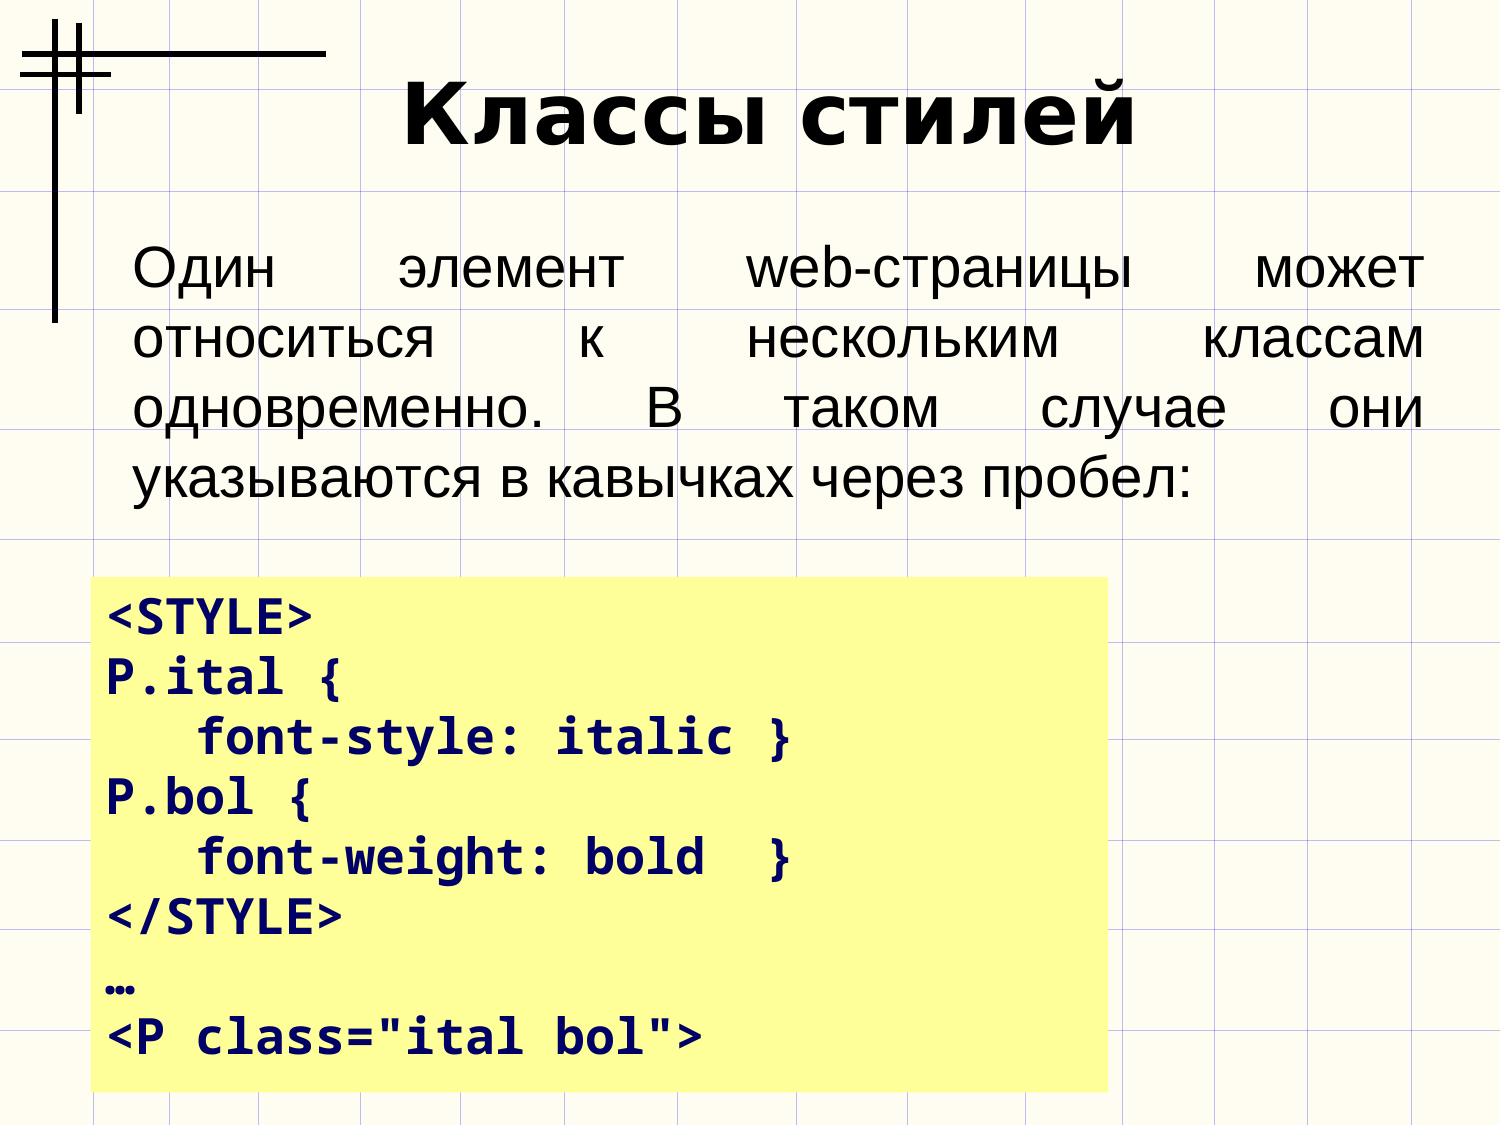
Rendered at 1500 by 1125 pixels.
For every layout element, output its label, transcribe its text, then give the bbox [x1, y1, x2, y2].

text_box Один элемент web-страницы может относиться к нескольким классам одновременно. В таком случае они указываются в кавычках через пробел: [118, 221, 1441, 499]
title Классы стилей [53, 25, 1447, 197]
list <Style> p.ital { font-style: italic } p.bol { font-weight: bold } </style> … <P class="ital bol"> [90, 576, 1109, 1093]
